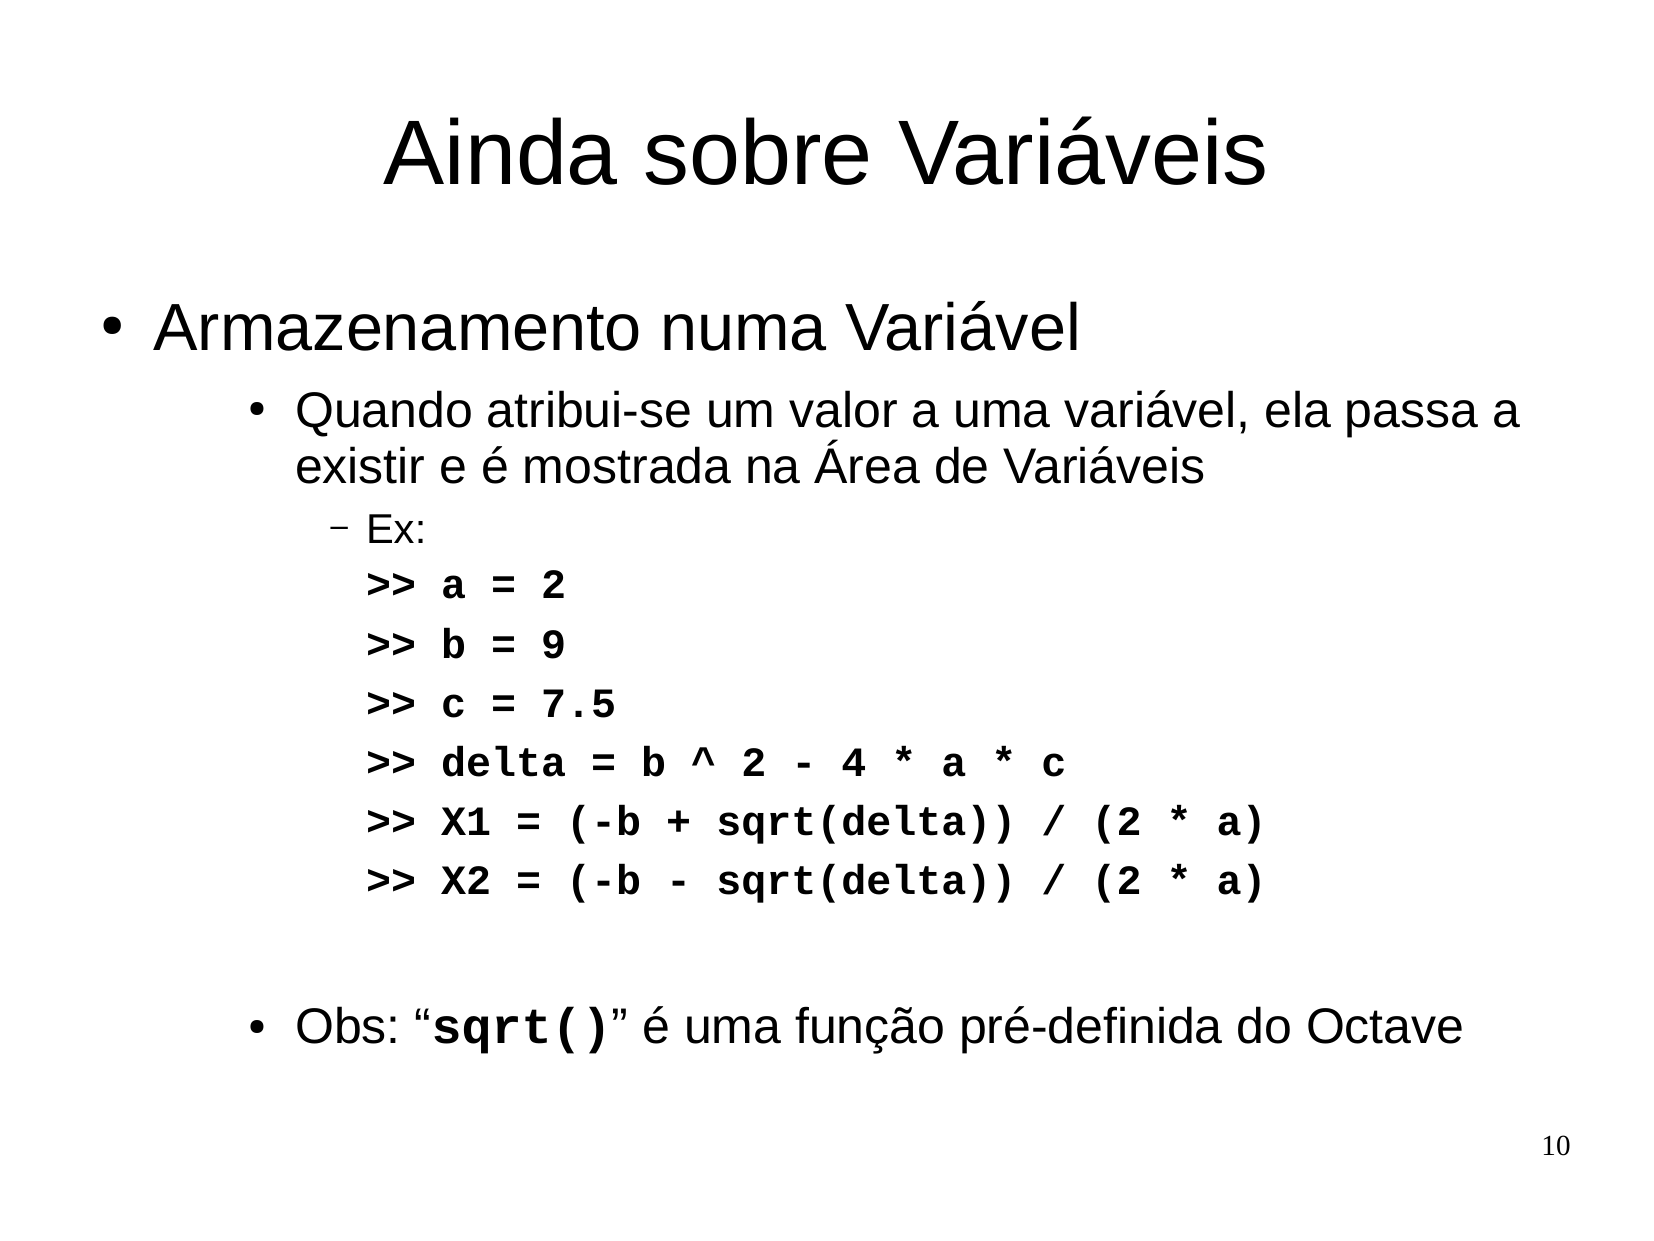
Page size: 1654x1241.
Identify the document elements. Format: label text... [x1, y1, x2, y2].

title Ainda sobre Variáveis [82, 49, 1571, 257]
list Armazenamento numa Variável Quando atribui-se um valor a uma variável, ela passa a existir e é mostrada na Área de Variáveis Ex: >> a = 2 >> b = 9 >> c = 7.5 >> delta = b ^ 2 - 4 * a * c >> X1 = (-b + sqrt(delta)) / (2 * a) >> X2 = (-b - sqrt(delta)) / (2 * a) Obs: “sqrt()” é uma função pré-definida do Octave [82, 290, 1571, 1158]
